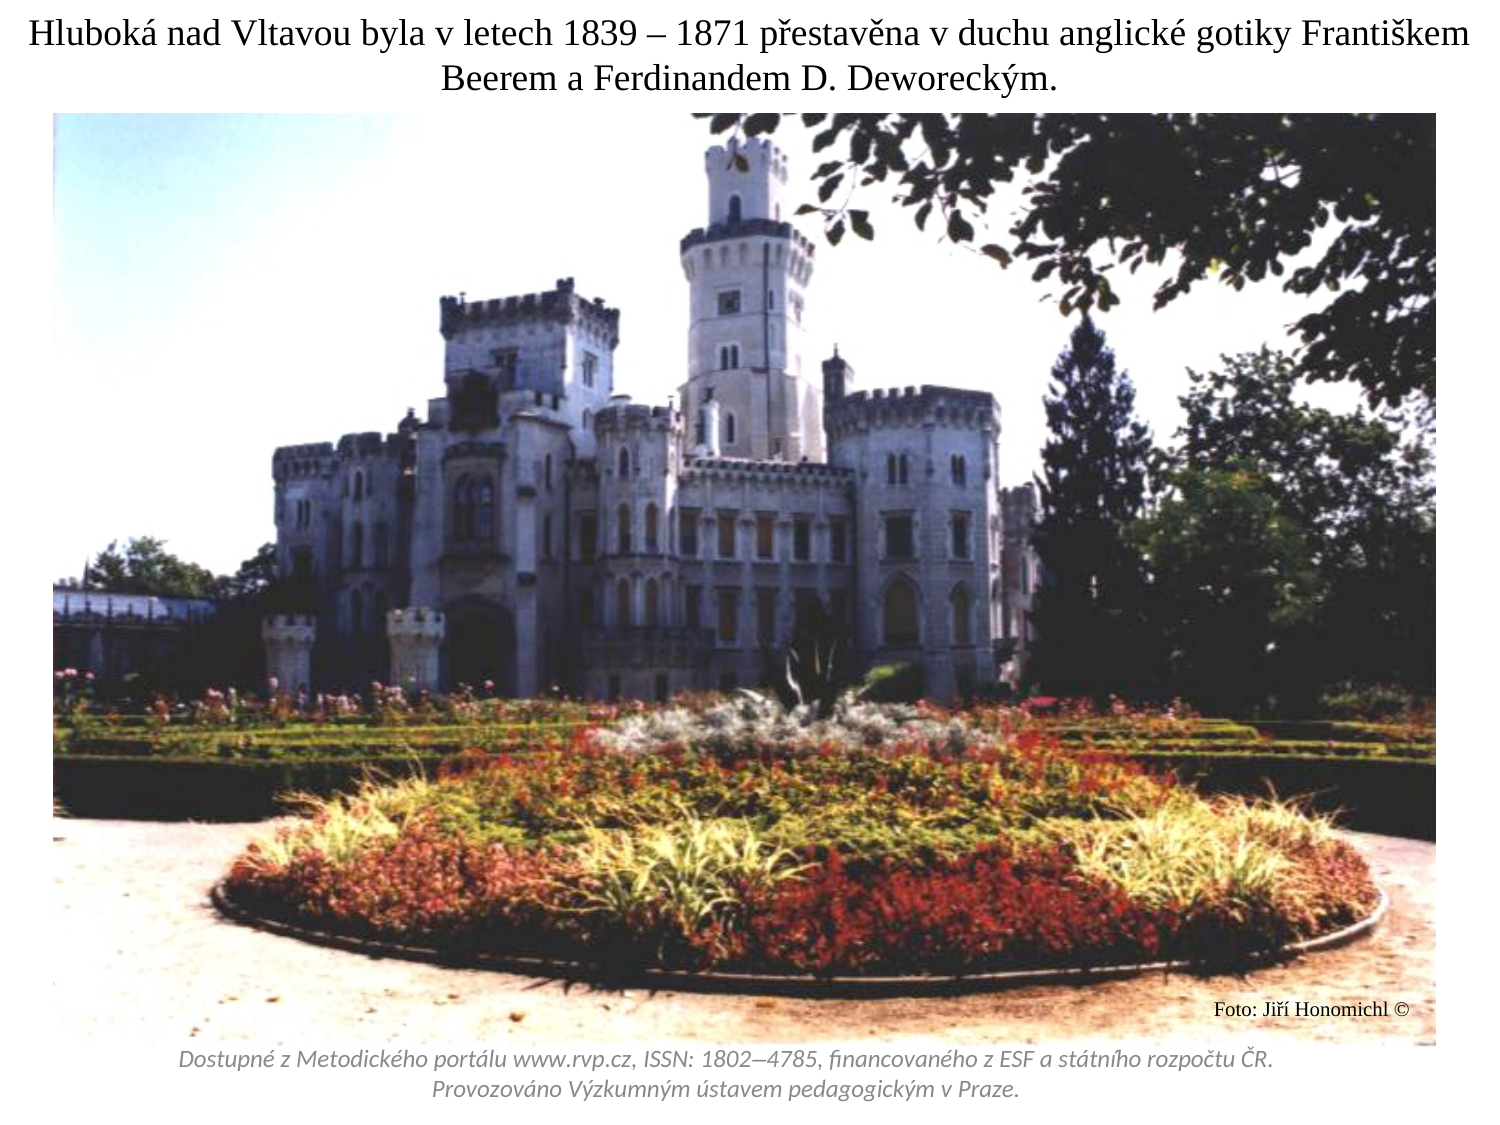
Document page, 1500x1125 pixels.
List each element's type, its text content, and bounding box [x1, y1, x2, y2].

text_box Dostupné z Metodického portálu www.rvp.cz, ISSN: 1802–4785, financovaného z ESF a státního rozpočtu ČR. Provozováno Výzkumným ústavem pedagogickým v Praze. [105, 1042, 1348, 1103]
text_box [53, 113, 1436, 1048]
text_box Foto: Jiří Honomichl © [1199, 987, 1431, 1029]
text_box Hluboká nad Vltavou byla v letech 1839 – 1871 přestavěna v duchu anglické gotiky Františkem Beerem a Ferdinandem D. Deworeckým. [0, 0, 1500, 106]
